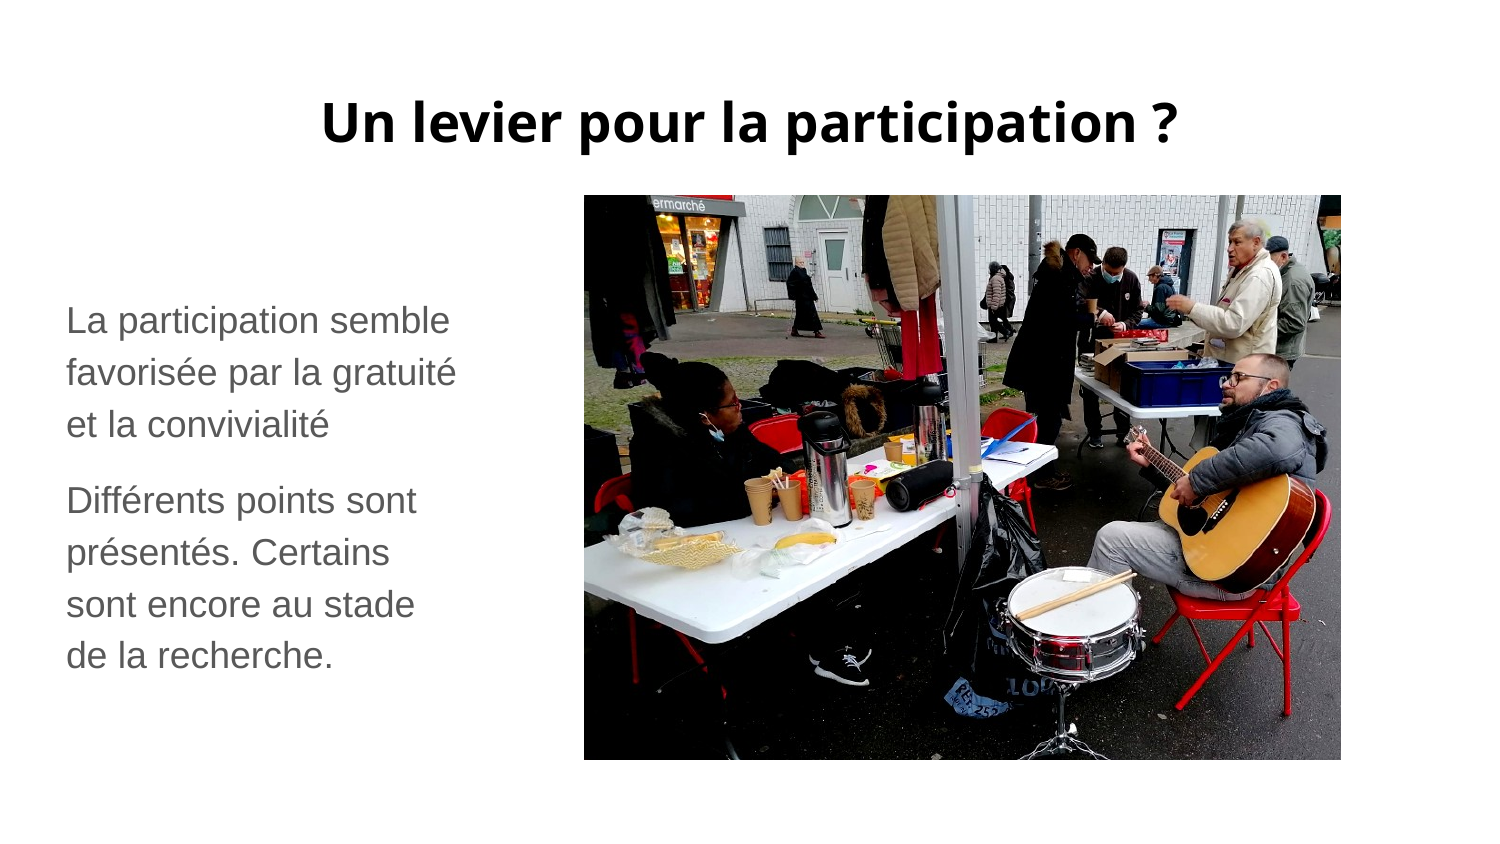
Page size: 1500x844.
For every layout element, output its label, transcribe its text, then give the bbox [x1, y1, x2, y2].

list La participation semble favorisée par la gratuité et la convivialité Différents points sont présentés. Certains sont encore au stade de la recherche. [51, 274, 478, 696]
title Un levier pour la participation ? [51, 72, 1449, 167]
picture [584, 195, 1341, 760]
